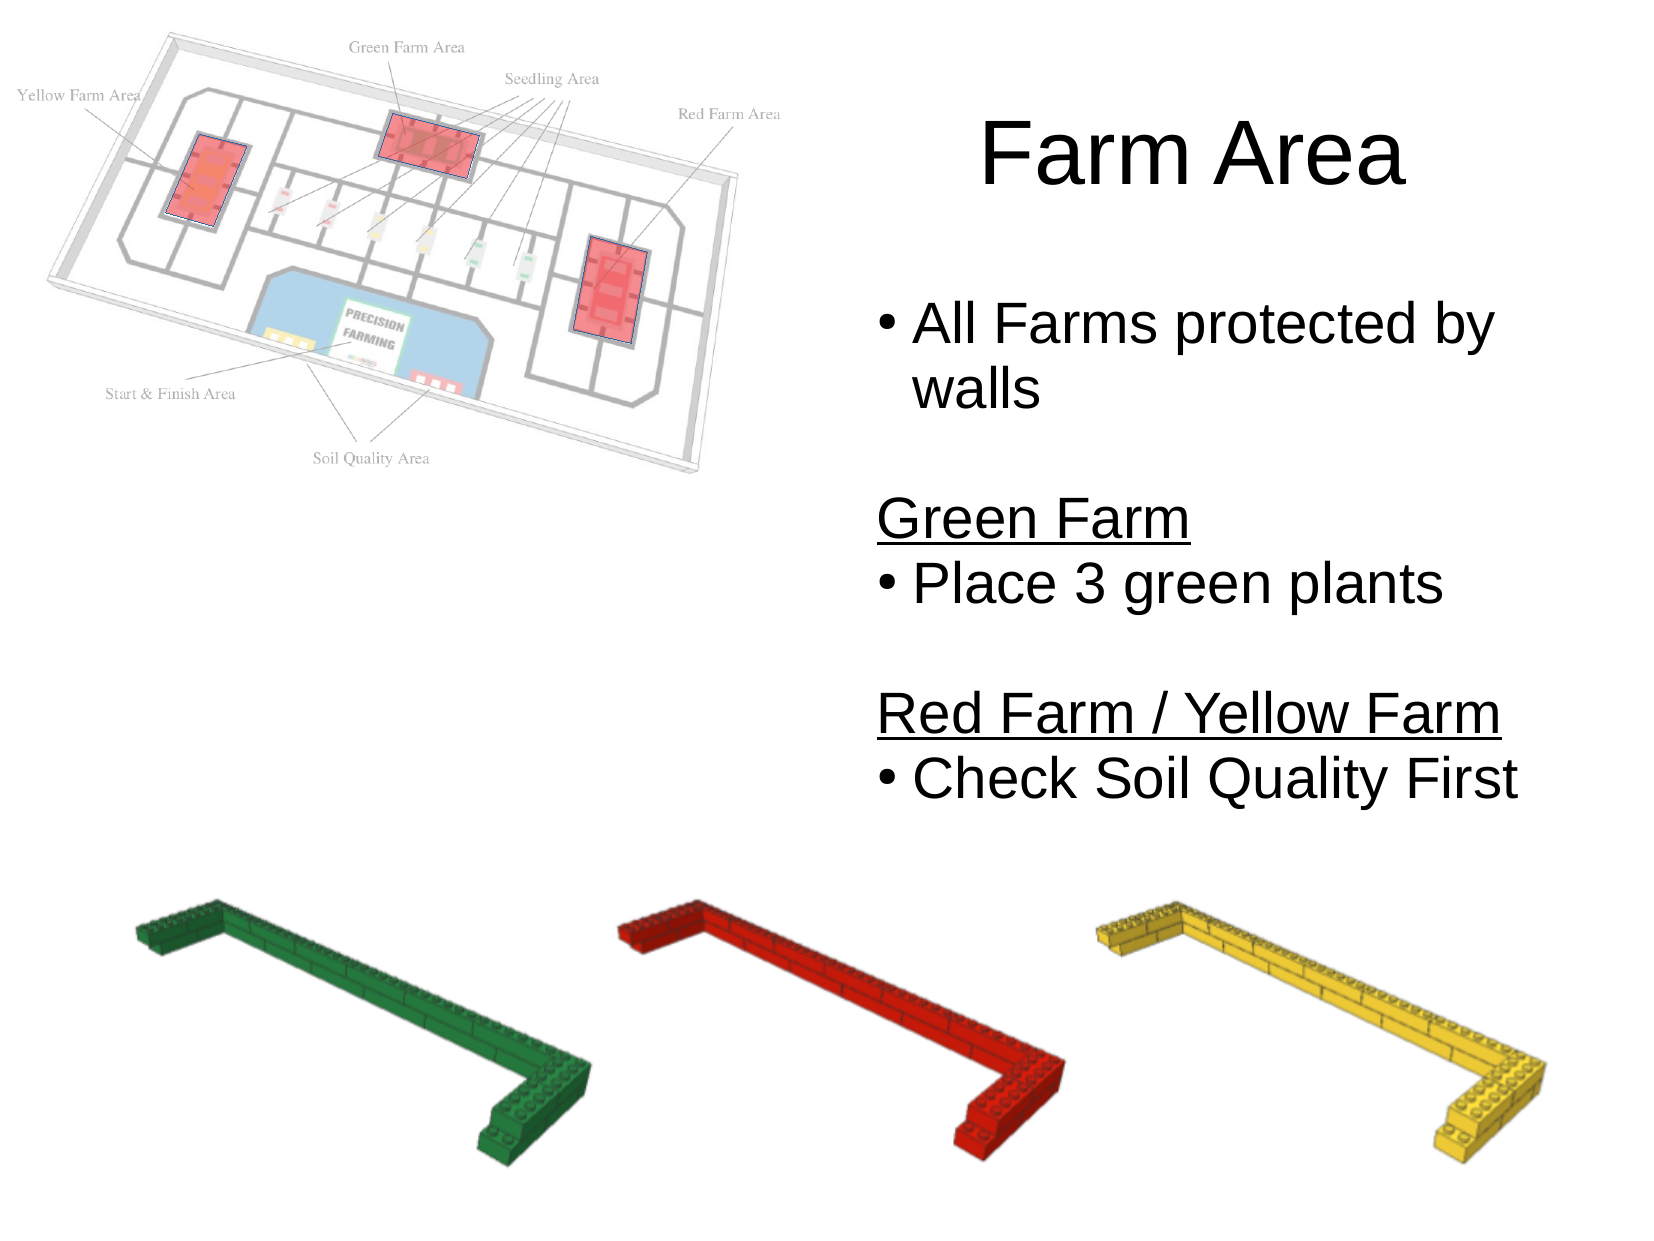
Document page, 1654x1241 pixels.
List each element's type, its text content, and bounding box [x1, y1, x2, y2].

picture [17, 28, 781, 479]
text_box All Farms protected by walls Green Farm Place 3 green plants Red Farm / Yellow Farm Check Soil Quality First [862, 283, 1583, 819]
text_box [378, 113, 480, 179]
title Farm Area [814, 49, 1571, 257]
text_box [573, 236, 648, 344]
picture [133, 897, 1548, 1170]
text_box [165, 134, 247, 227]
